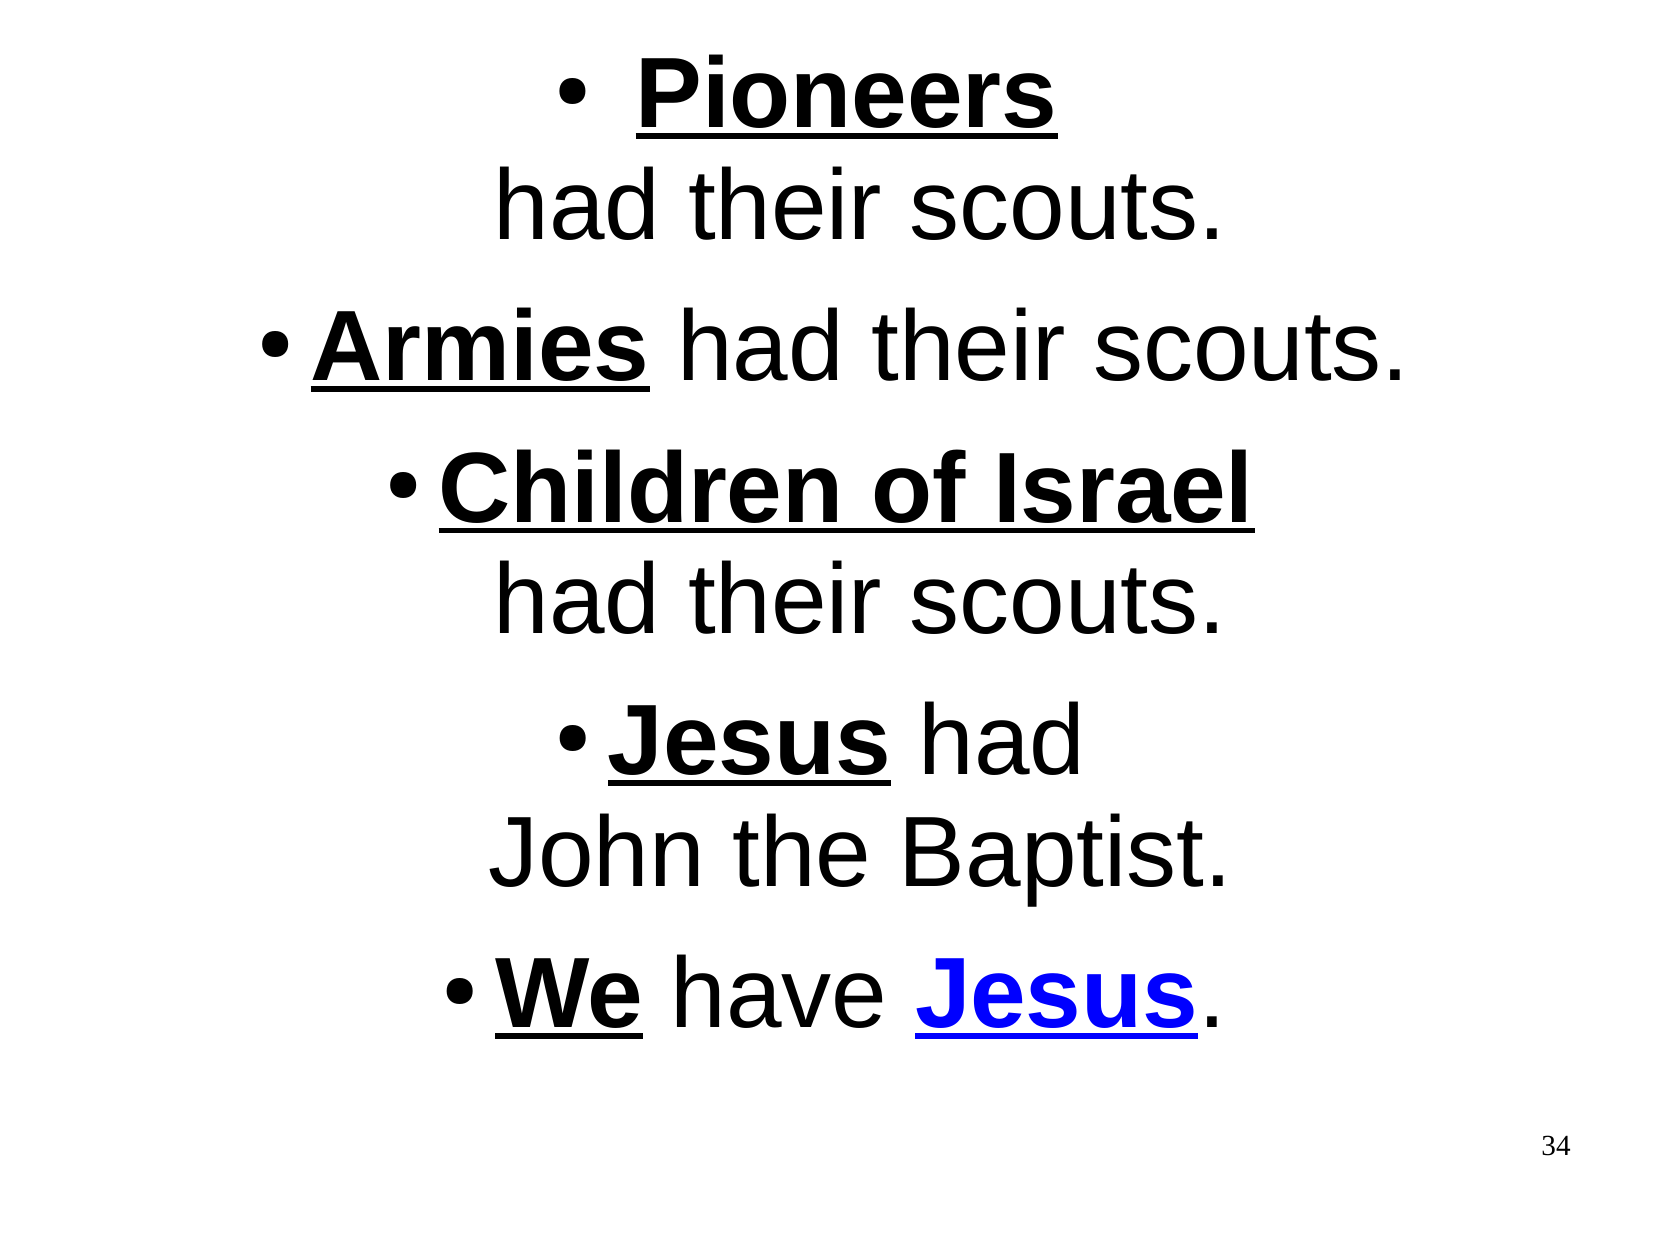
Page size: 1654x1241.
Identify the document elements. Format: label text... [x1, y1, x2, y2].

list Pioneers had their scouts. Armies had their scouts. Children of Israel had their scouts. Jesus had John the Baptist. We have Jesus. [37, 37, 1613, 1238]
